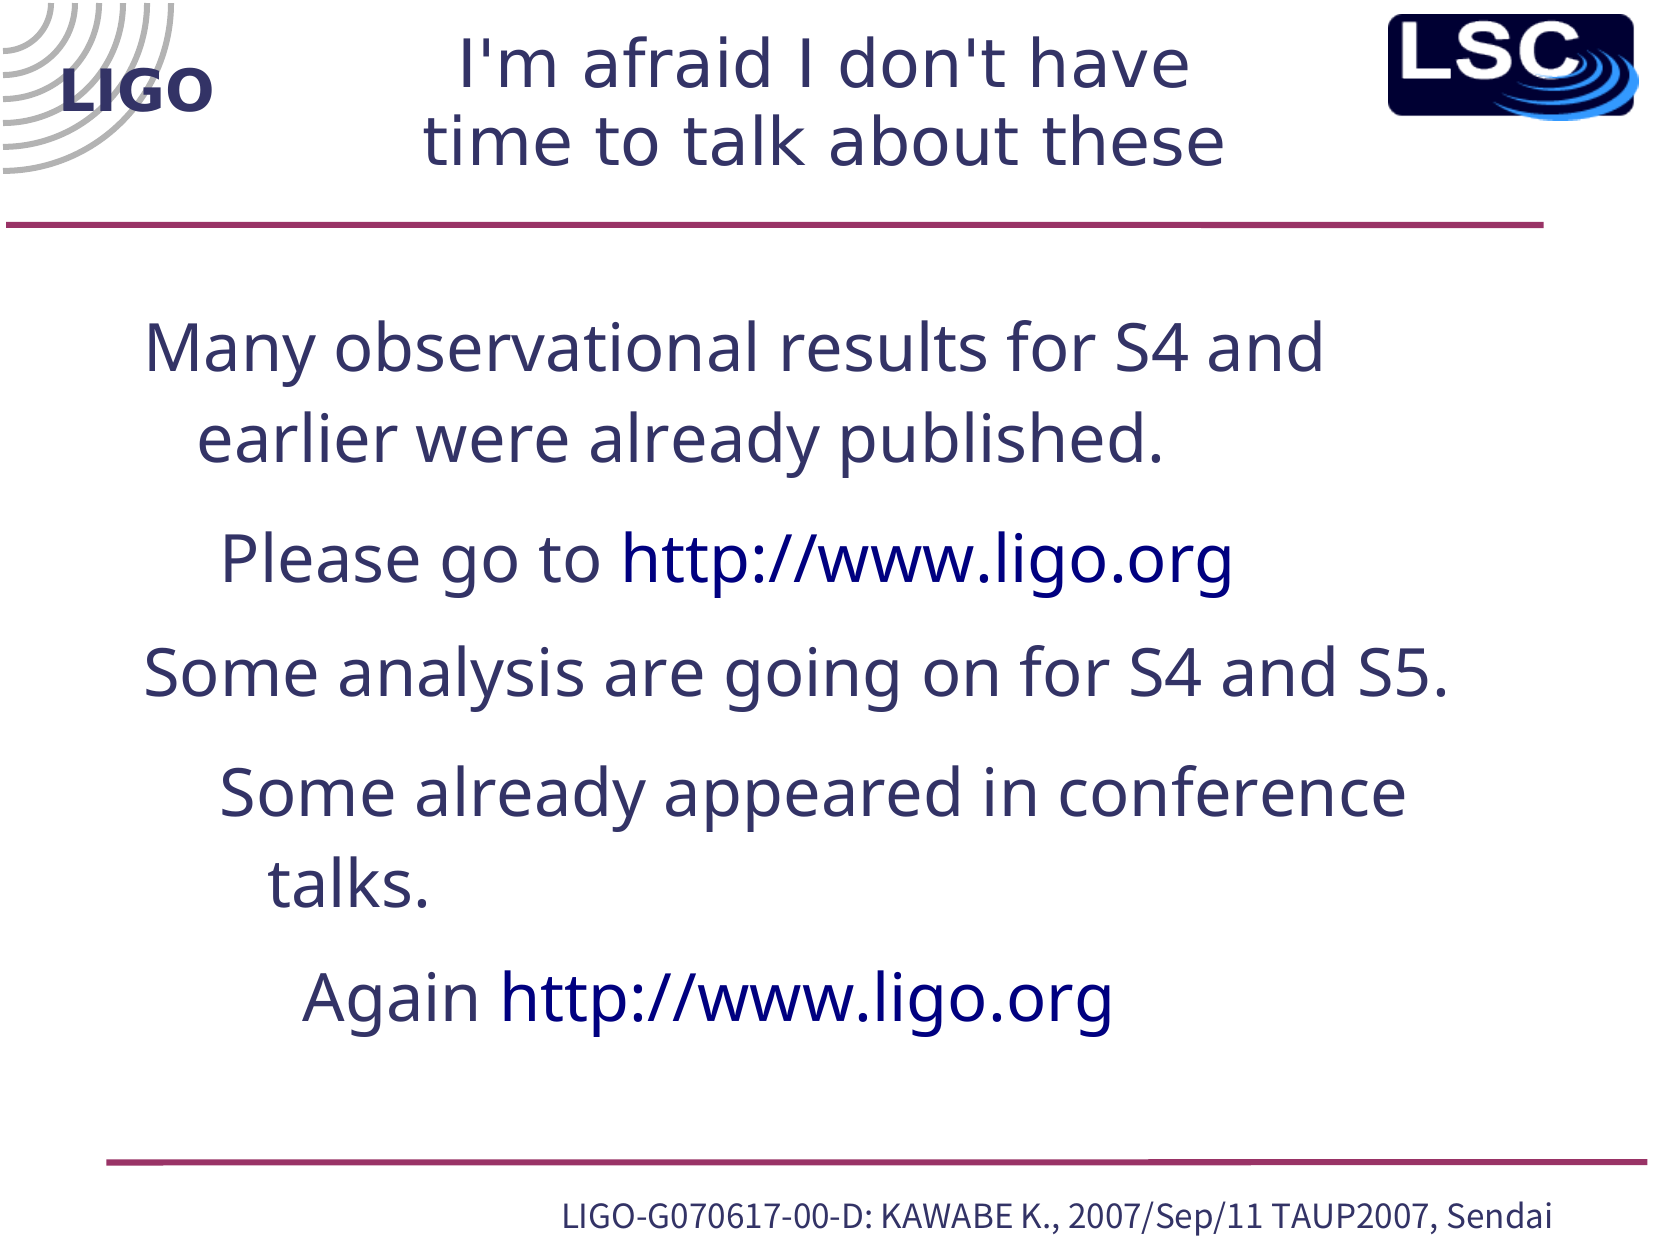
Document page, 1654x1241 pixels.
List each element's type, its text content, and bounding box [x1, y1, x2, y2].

picture [1463, 14, 1639, 121]
list Many observational results for S4 and earlier were already published. Please go to http://www.ligo.org Some analysis are going on for S4 and S5. Some already appeared in conference talks. Again http://www.ligo.org [125, 300, 1538, 1082]
title I'm afraid I don't have time to talk about these [187, 0, 1463, 208]
